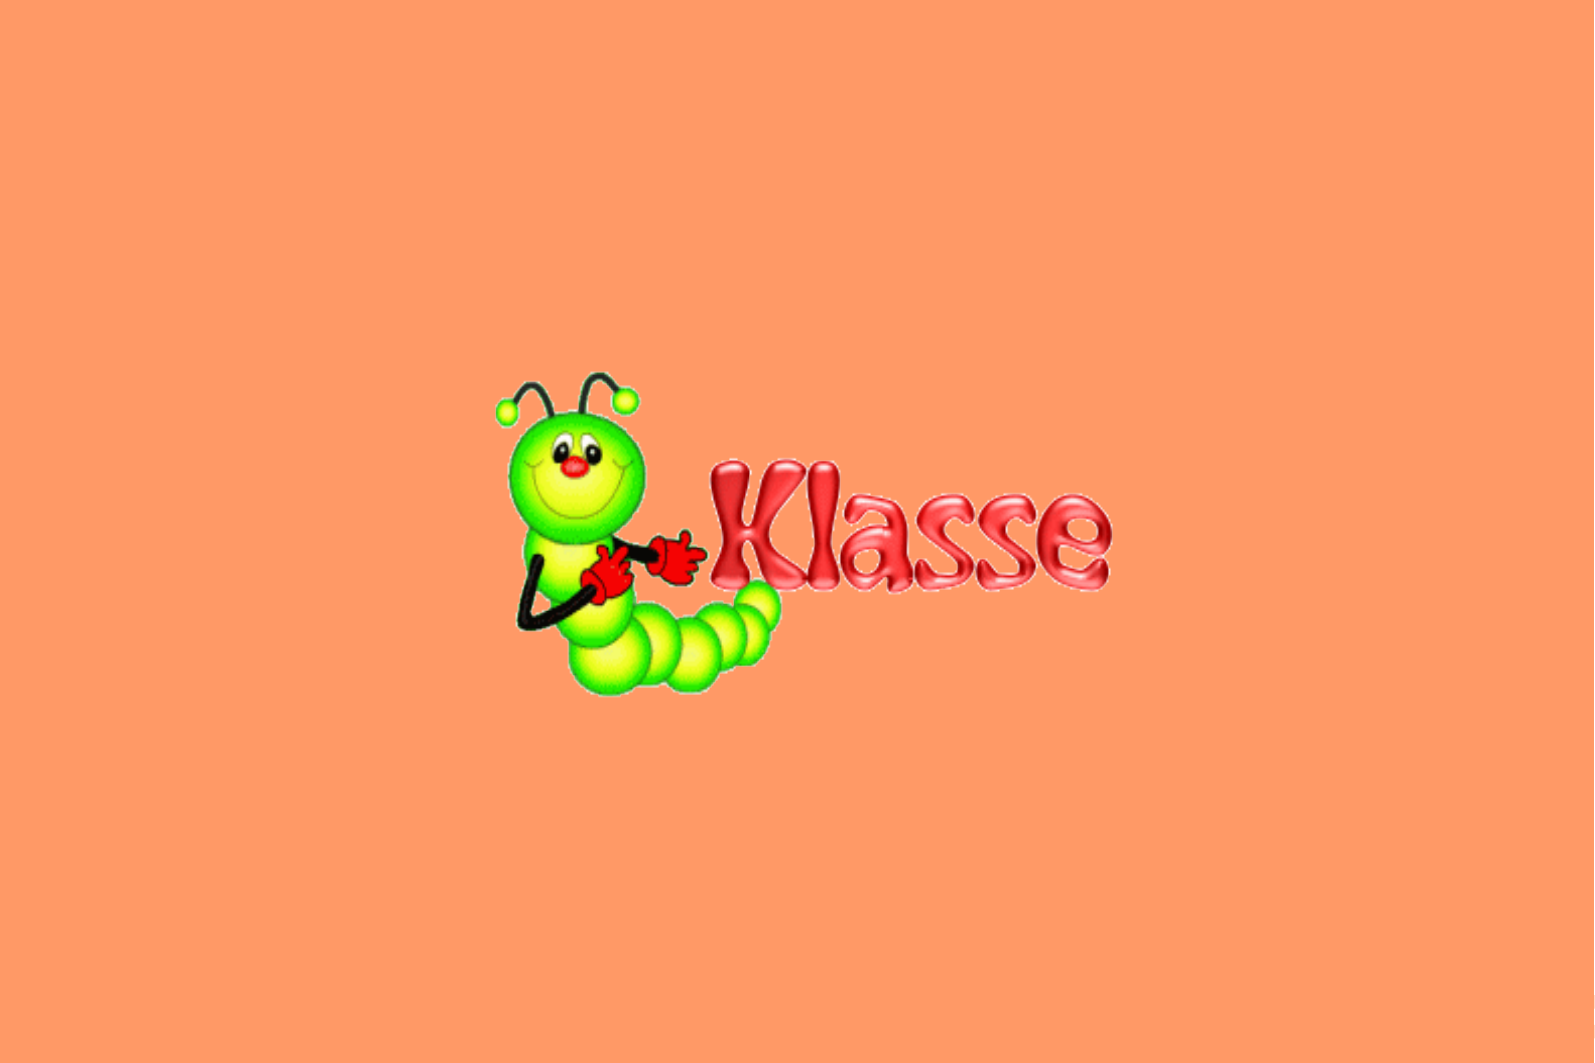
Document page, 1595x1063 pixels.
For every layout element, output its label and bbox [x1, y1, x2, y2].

picture [478, 347, 1123, 709]
